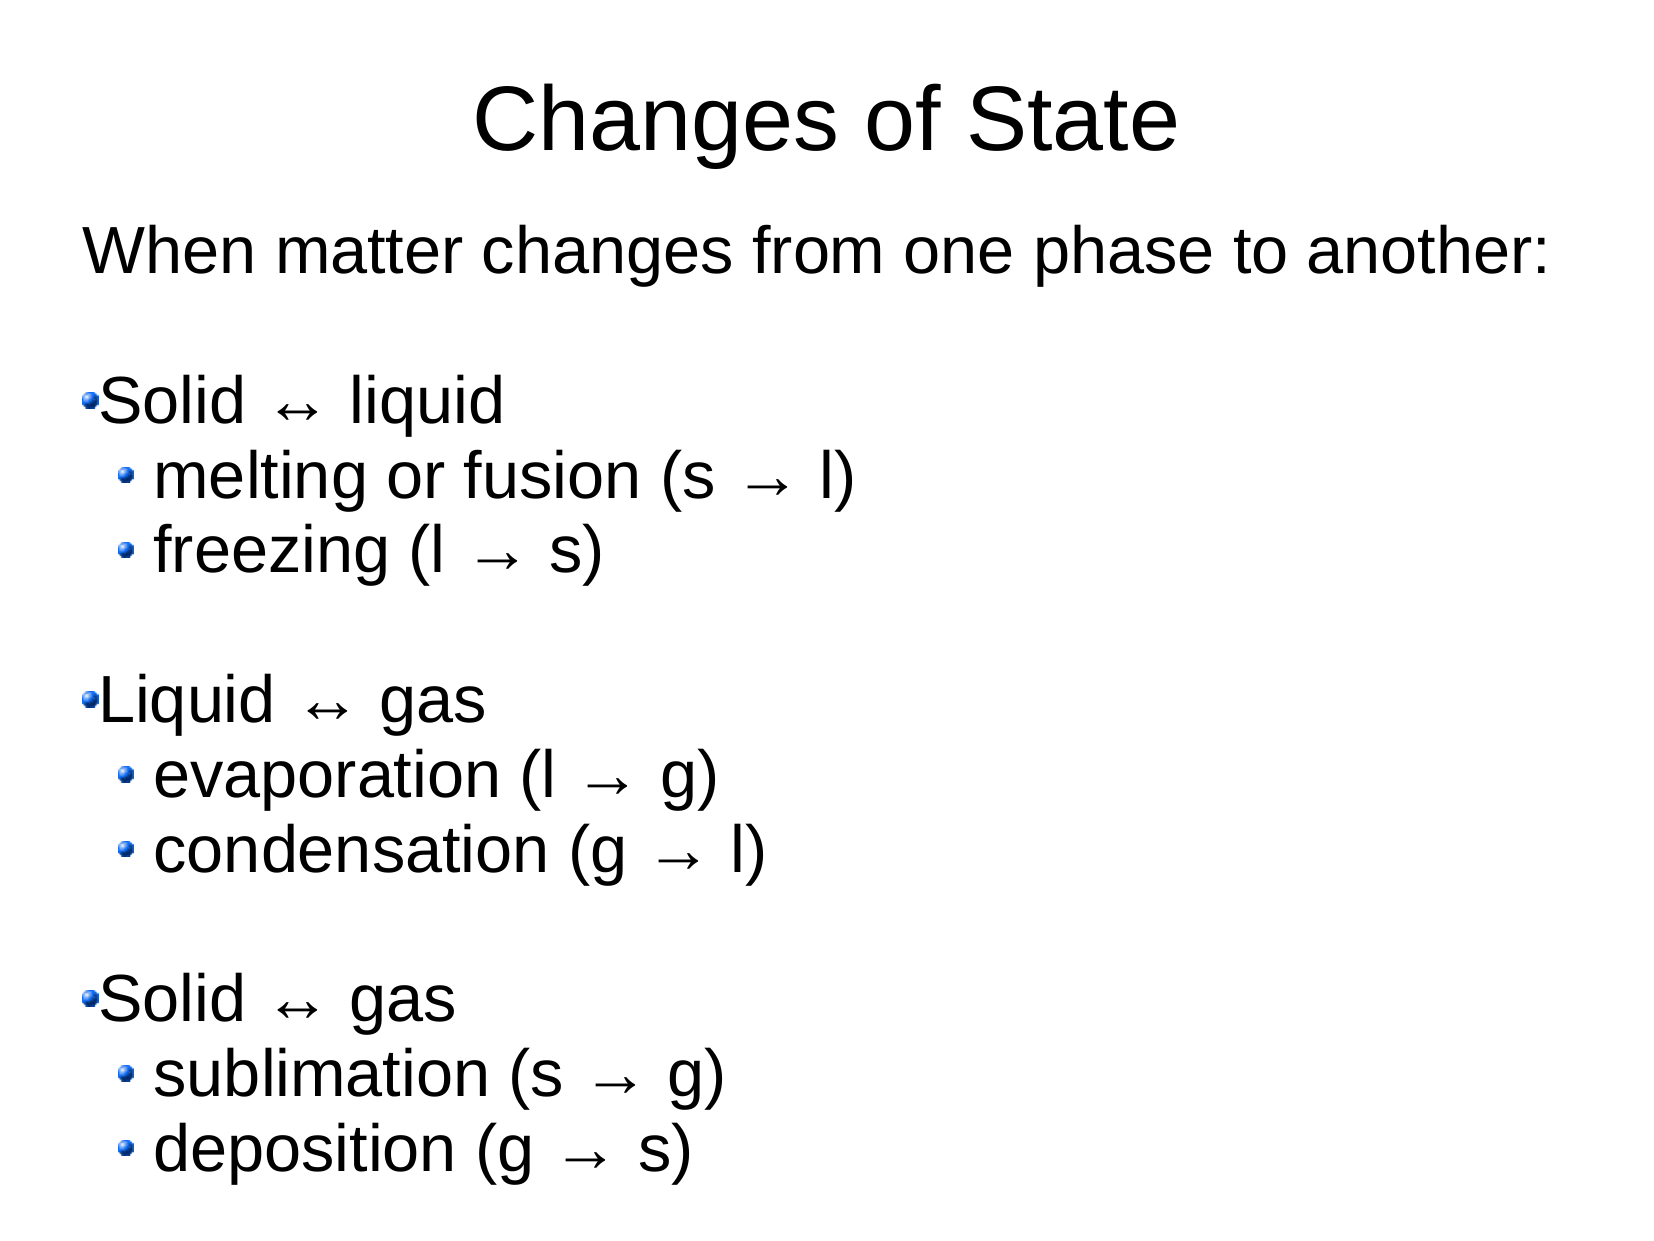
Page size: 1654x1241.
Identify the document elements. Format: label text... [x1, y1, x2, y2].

subtitle When matter changes from one phase to another: Solid ↔ liquid melting or fusion (s → l) freezing (l → s) Liquid ↔ gas evaporation (l → g) condensation (g → l) Solid ↔ gas sublimation (s → g) deposition (g → s) [82, 213, 1571, 1186]
title Changes of State [82, 49, 1571, 188]
